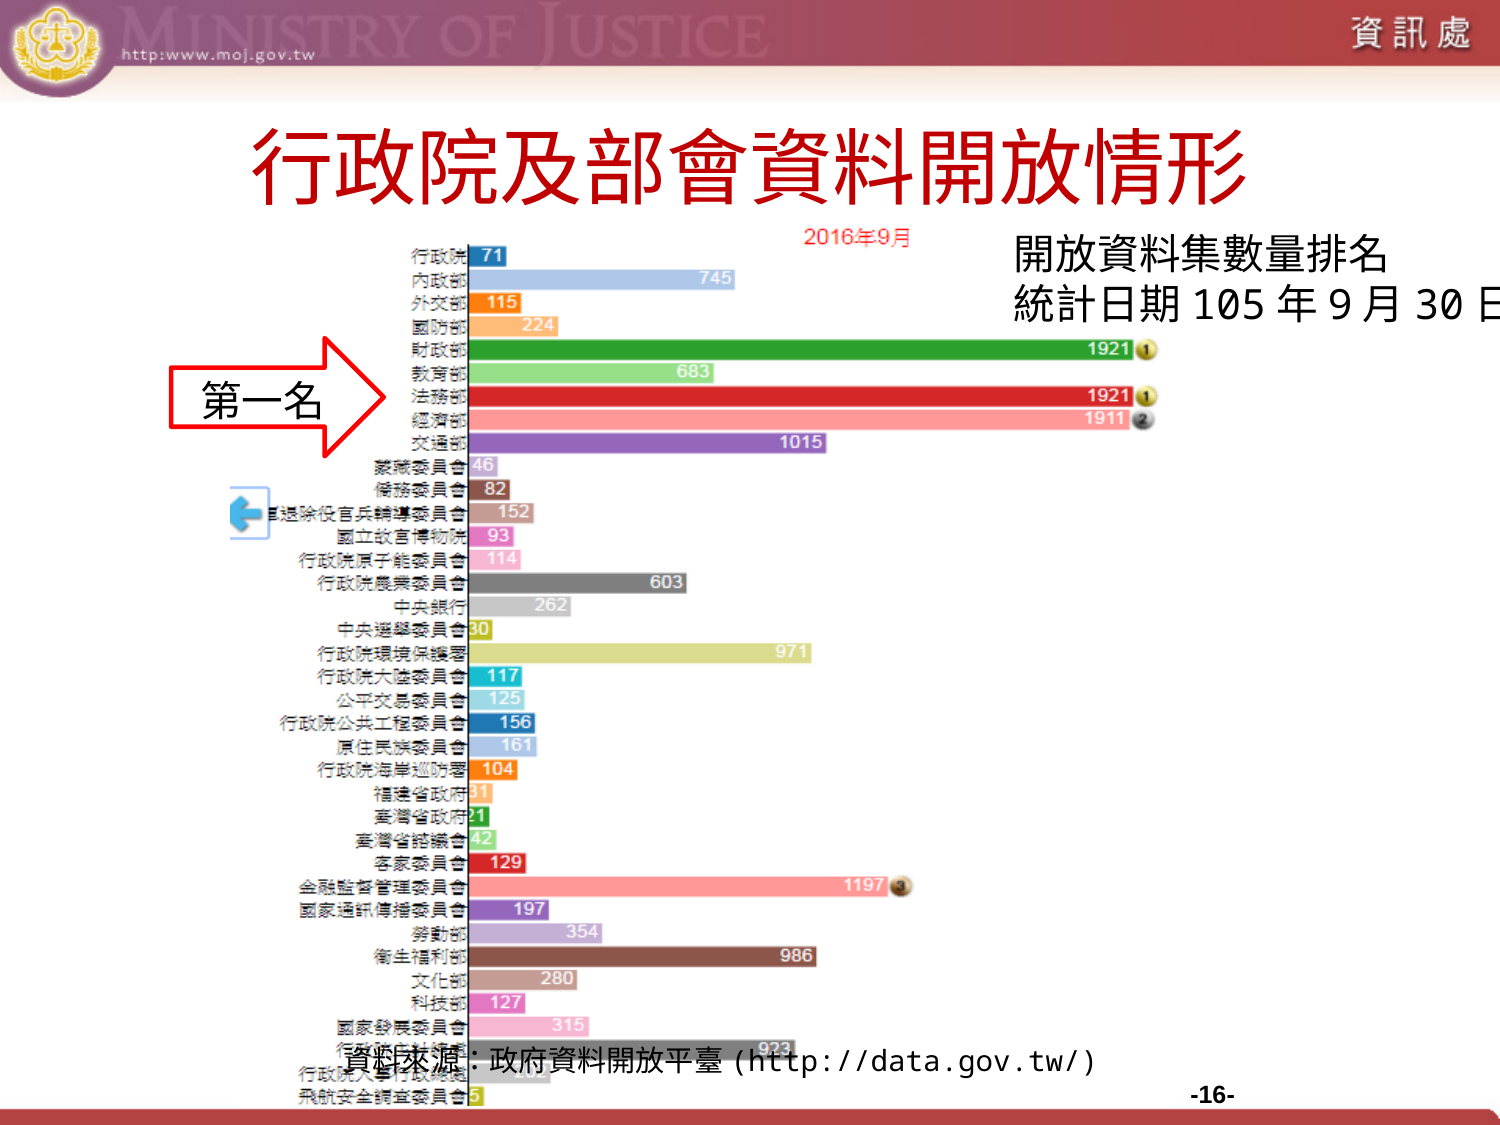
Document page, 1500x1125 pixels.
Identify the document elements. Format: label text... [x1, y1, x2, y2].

text_box -16- [1175, 1070, 1488, 1109]
text_box 資料來源：政府資料開放平臺(http://data.gov.tw/) [328, 1035, 1051, 1086]
picture [230, 240, 1181, 1106]
title 行政院及部會資料開放情形 [112, 90, 1388, 240]
text_box 第一名 [171, 338, 384, 457]
text_box 開放資料集數量排名 統計日期105年9月30日 [999, 219, 1451, 337]
